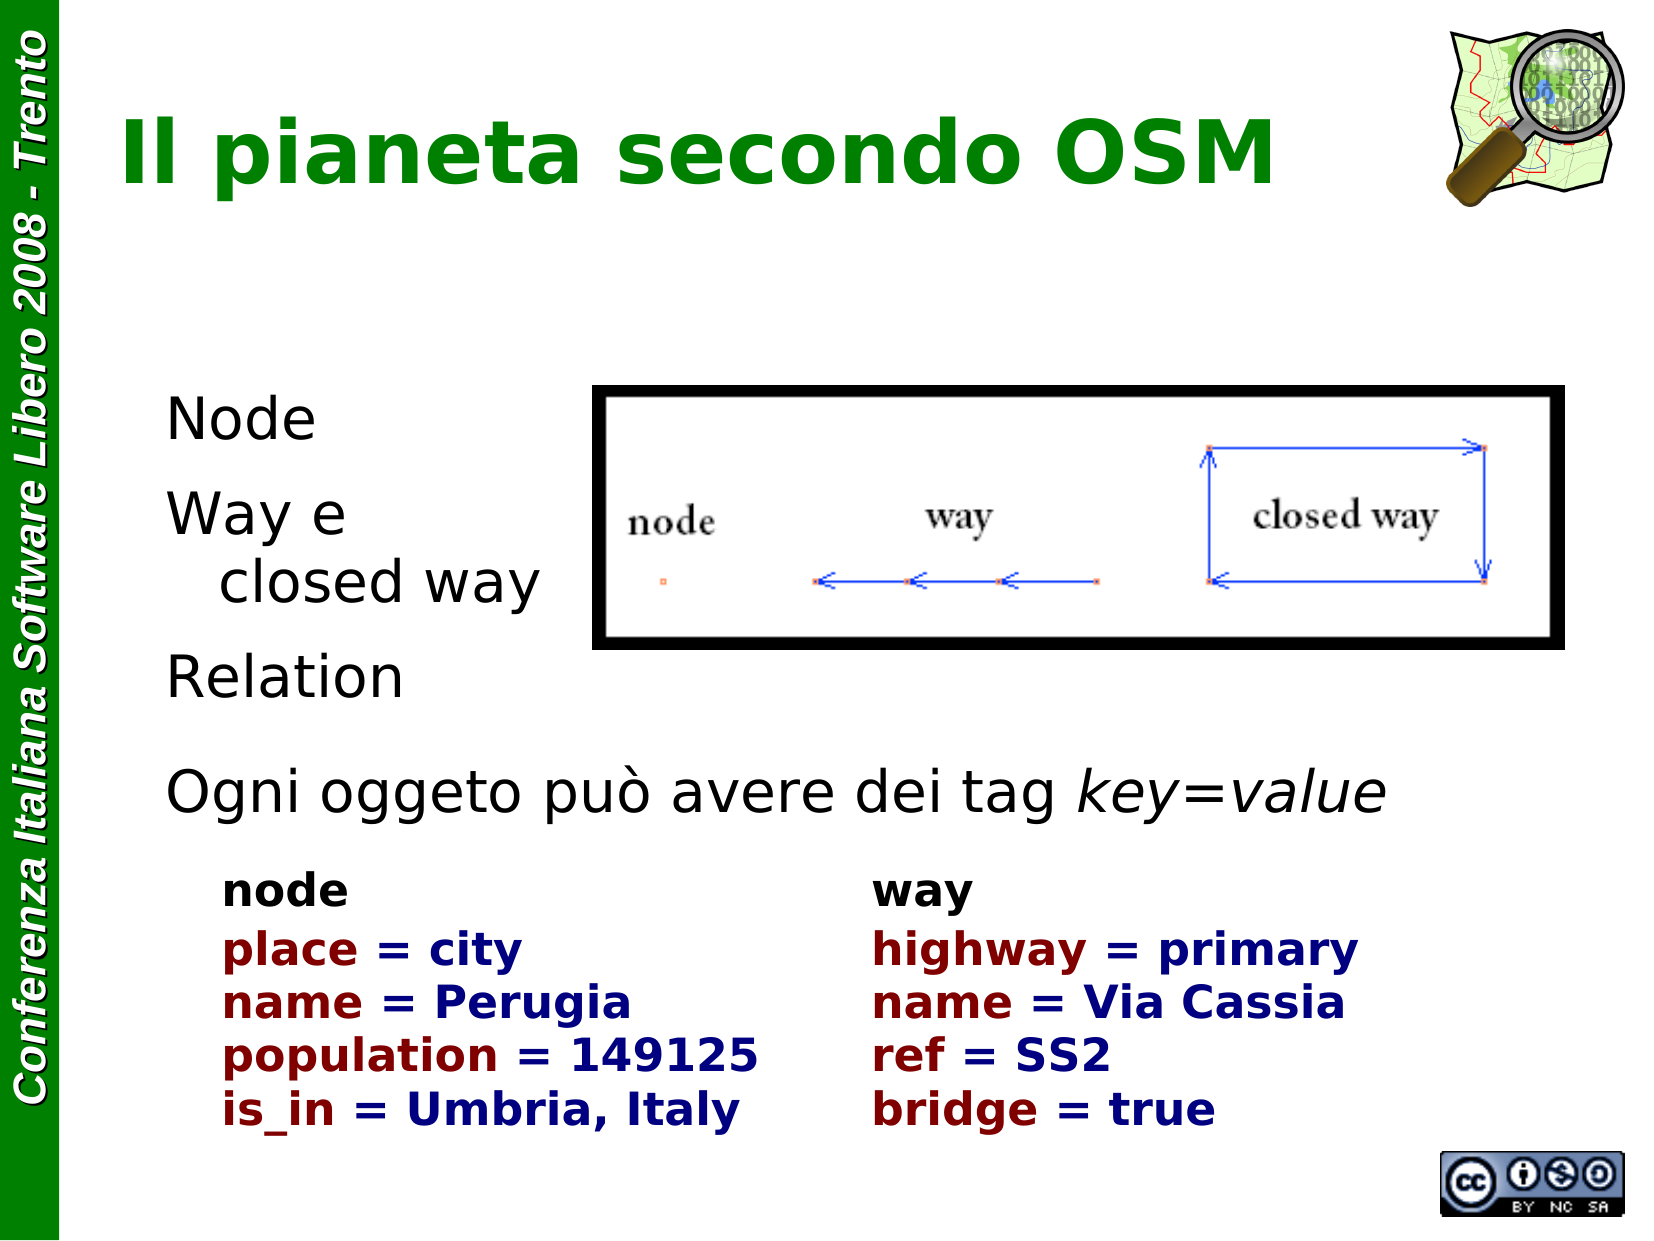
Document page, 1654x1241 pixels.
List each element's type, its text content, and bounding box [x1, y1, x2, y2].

text_box node place = city name = Perugia population = 149125 is_in = Umbria, Italy [206, 856, 798, 1144]
list Node Way e closed way Relation Ogni oggeto può avere dei tag key=value [147, 385, 1512, 827]
picture [592, 385, 1565, 650]
text_box way highway = primary name = Via Cassia ref = SS2 bridge = true [856, 856, 1447, 1144]
picture [1440, 1151, 1625, 1217]
title Il pianeta secondo OSM [118, 56, 1394, 249]
picture [1446, 29, 1625, 207]
